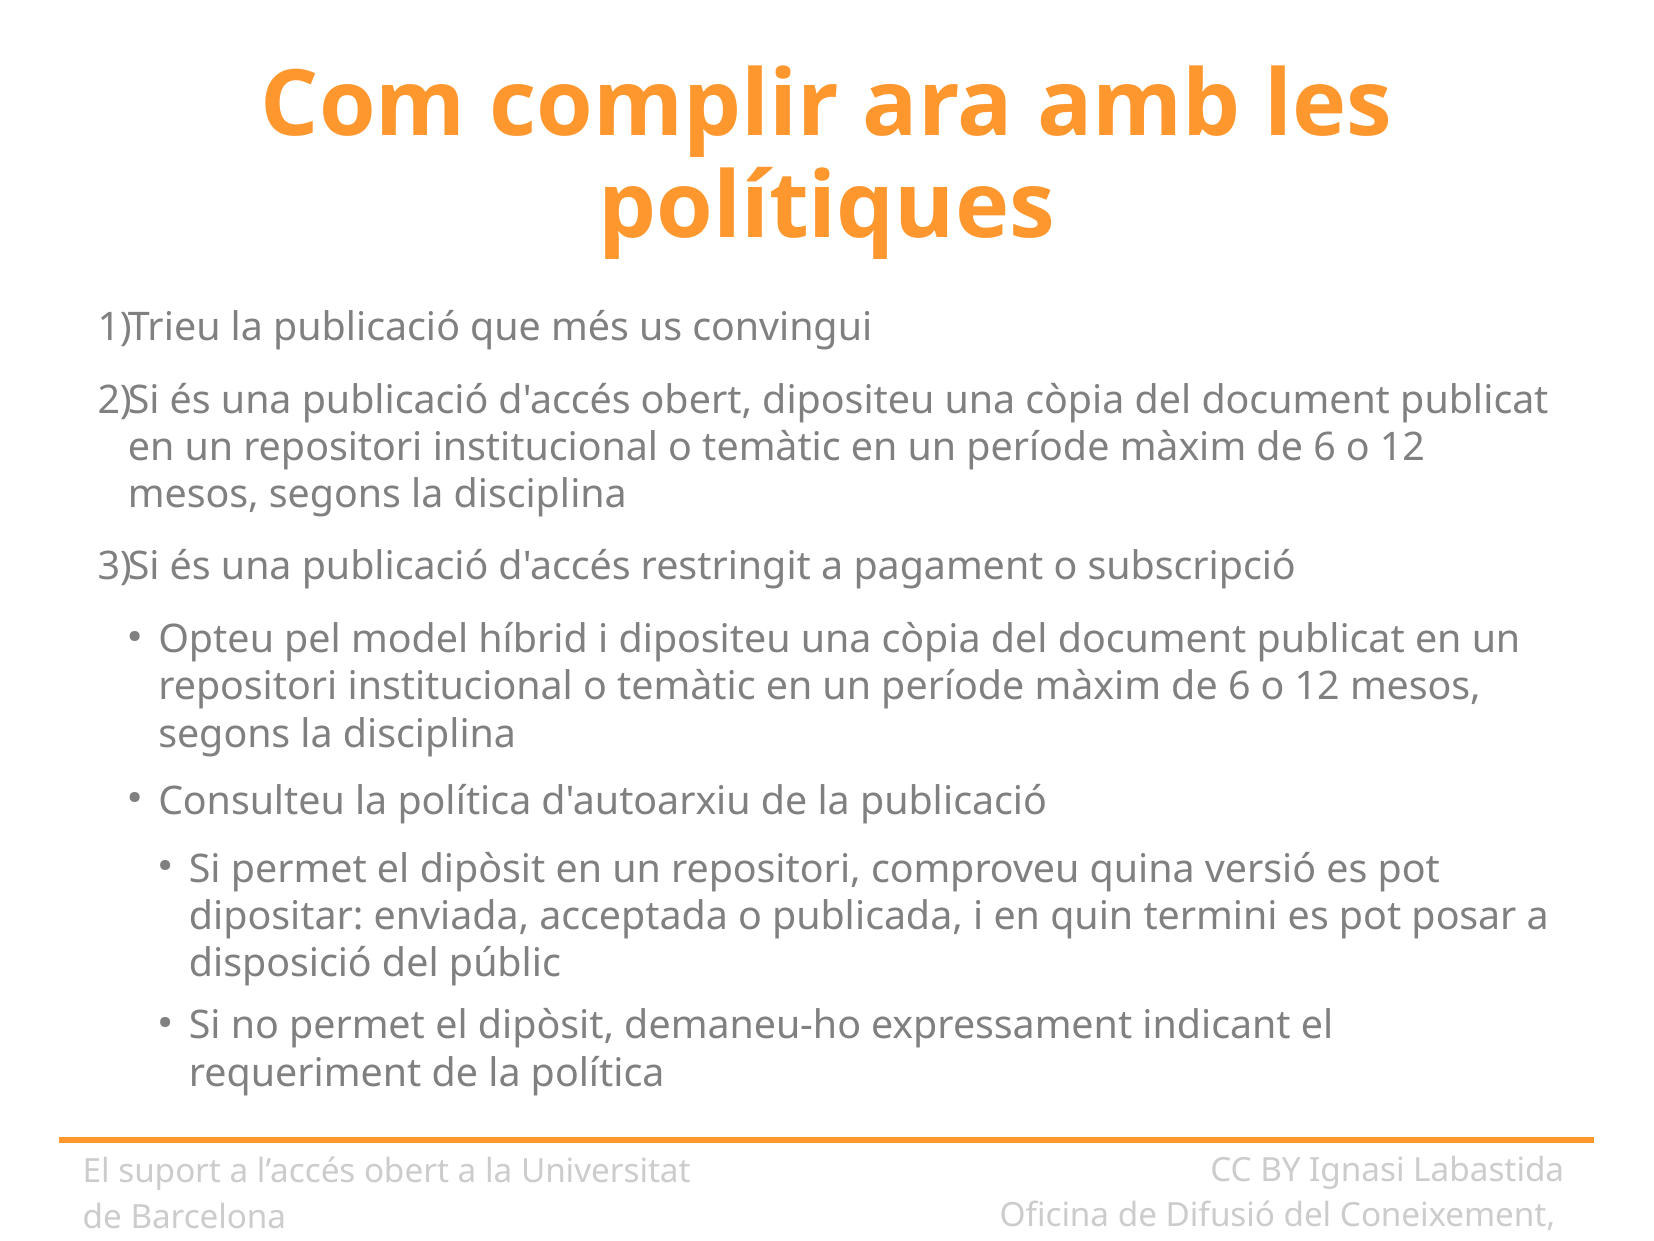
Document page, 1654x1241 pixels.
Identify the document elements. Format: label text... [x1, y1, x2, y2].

title Com complir ara amb les polítiques [82, 49, 1571, 257]
list Trieu la publicació que més us convingui Si és una publicació d'accés obert, dipositeu una còpia del document publicat en un repositori institucional o temàtic en un període màxim de 6 o 12 mesos, segons la disciplina Si és una publicació d'accés restringit a pagament o subscripció Opteu pel model híbrid i dipositeu una còpia del document publicat en un repositori institucional o temàtic en un període màxim de 6 o 12 mesos, segons la disciplina Consulteu la política d'autoarxiu de la publicació Si permet el dipòsit en un repositori, comproveu quina versió es pot dipositar: enviada, acceptada o publicada, i en quin termini es pot posar a disposició del públic Si no permet el dipòsit, demaneu-ho expressament indicant el requeriment de la política [82, 290, 1571, 1109]
